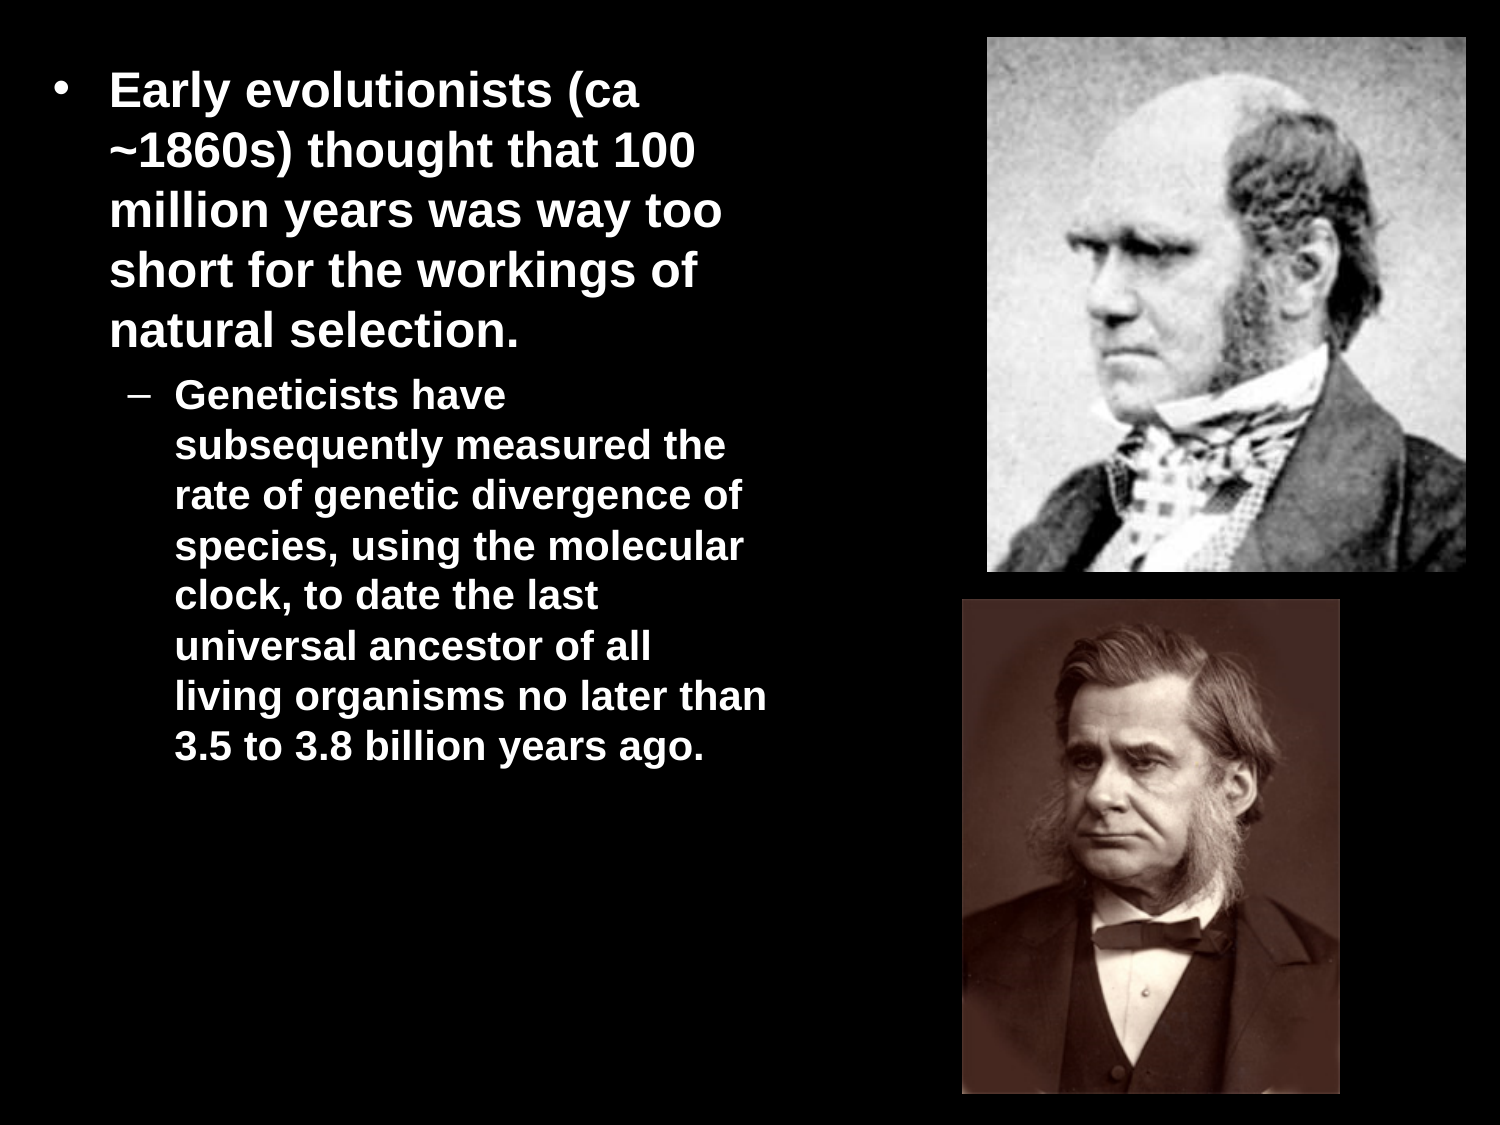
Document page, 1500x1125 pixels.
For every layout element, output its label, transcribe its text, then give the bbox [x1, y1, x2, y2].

picture [987, 37, 1466, 572]
picture [962, 599, 1340, 1094]
list Early evolutionists (ca ~1860s) thought that 100 million years was way too short for the workings of natural selection. Geneticists have subsequently measured the rate of genetic divergence of species, using the molecular clock, to date the last universal ancestor of all living organisms no later than 3.5 to 3.8 billion years ago. [37, 50, 788, 1000]
